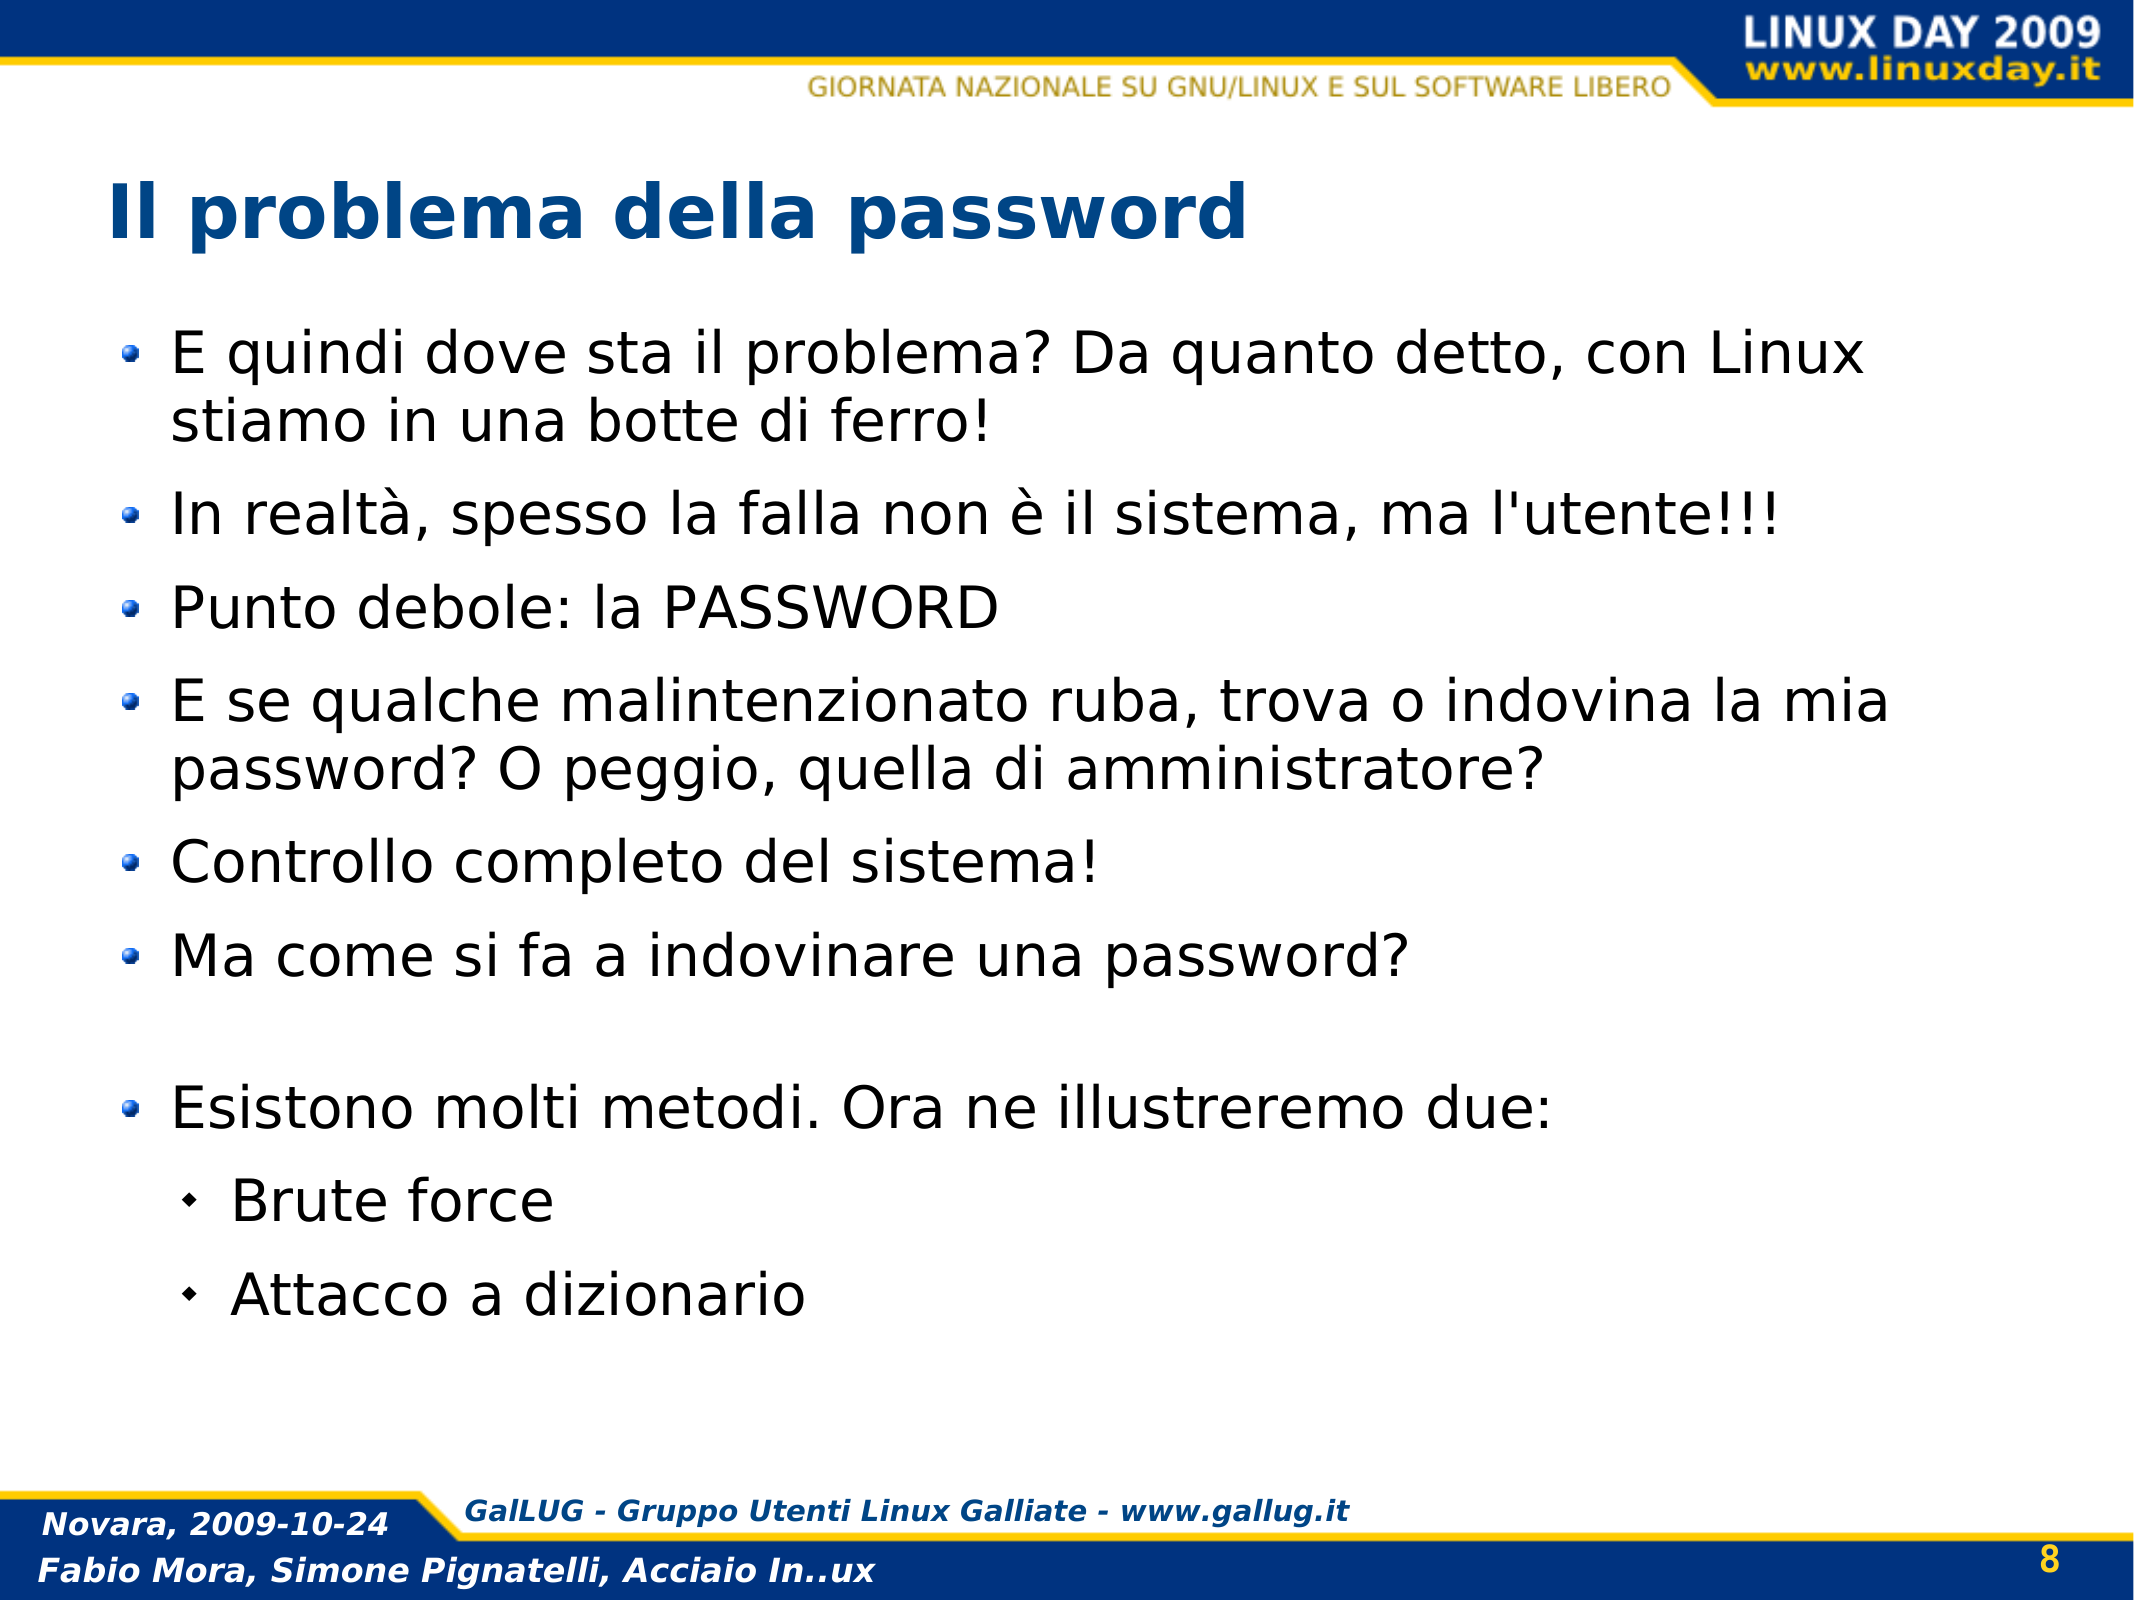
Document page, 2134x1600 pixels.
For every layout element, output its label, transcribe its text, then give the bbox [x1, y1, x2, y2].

title Il problema della password [106, 159, 2080, 267]
picture [0, 0, 2134, 1600]
list E quindi dove sta il problema? Da quanto detto, con Linux stiamo in una botte di ferro! In realtà, spesso la falla non è il sistema, ma l'utente!!! Punto debole: la PASSWORD E se qualche malintenzionato ruba, trova o indovina la mia password? O peggio, quella di amministratore? Controllo completo del sistema! Ma come si fa a indovinare una password? Esistono molti metodi. Ora ne illustreremo due: Brute force Attacco a dizionario [106, 319, 2027, 1441]
